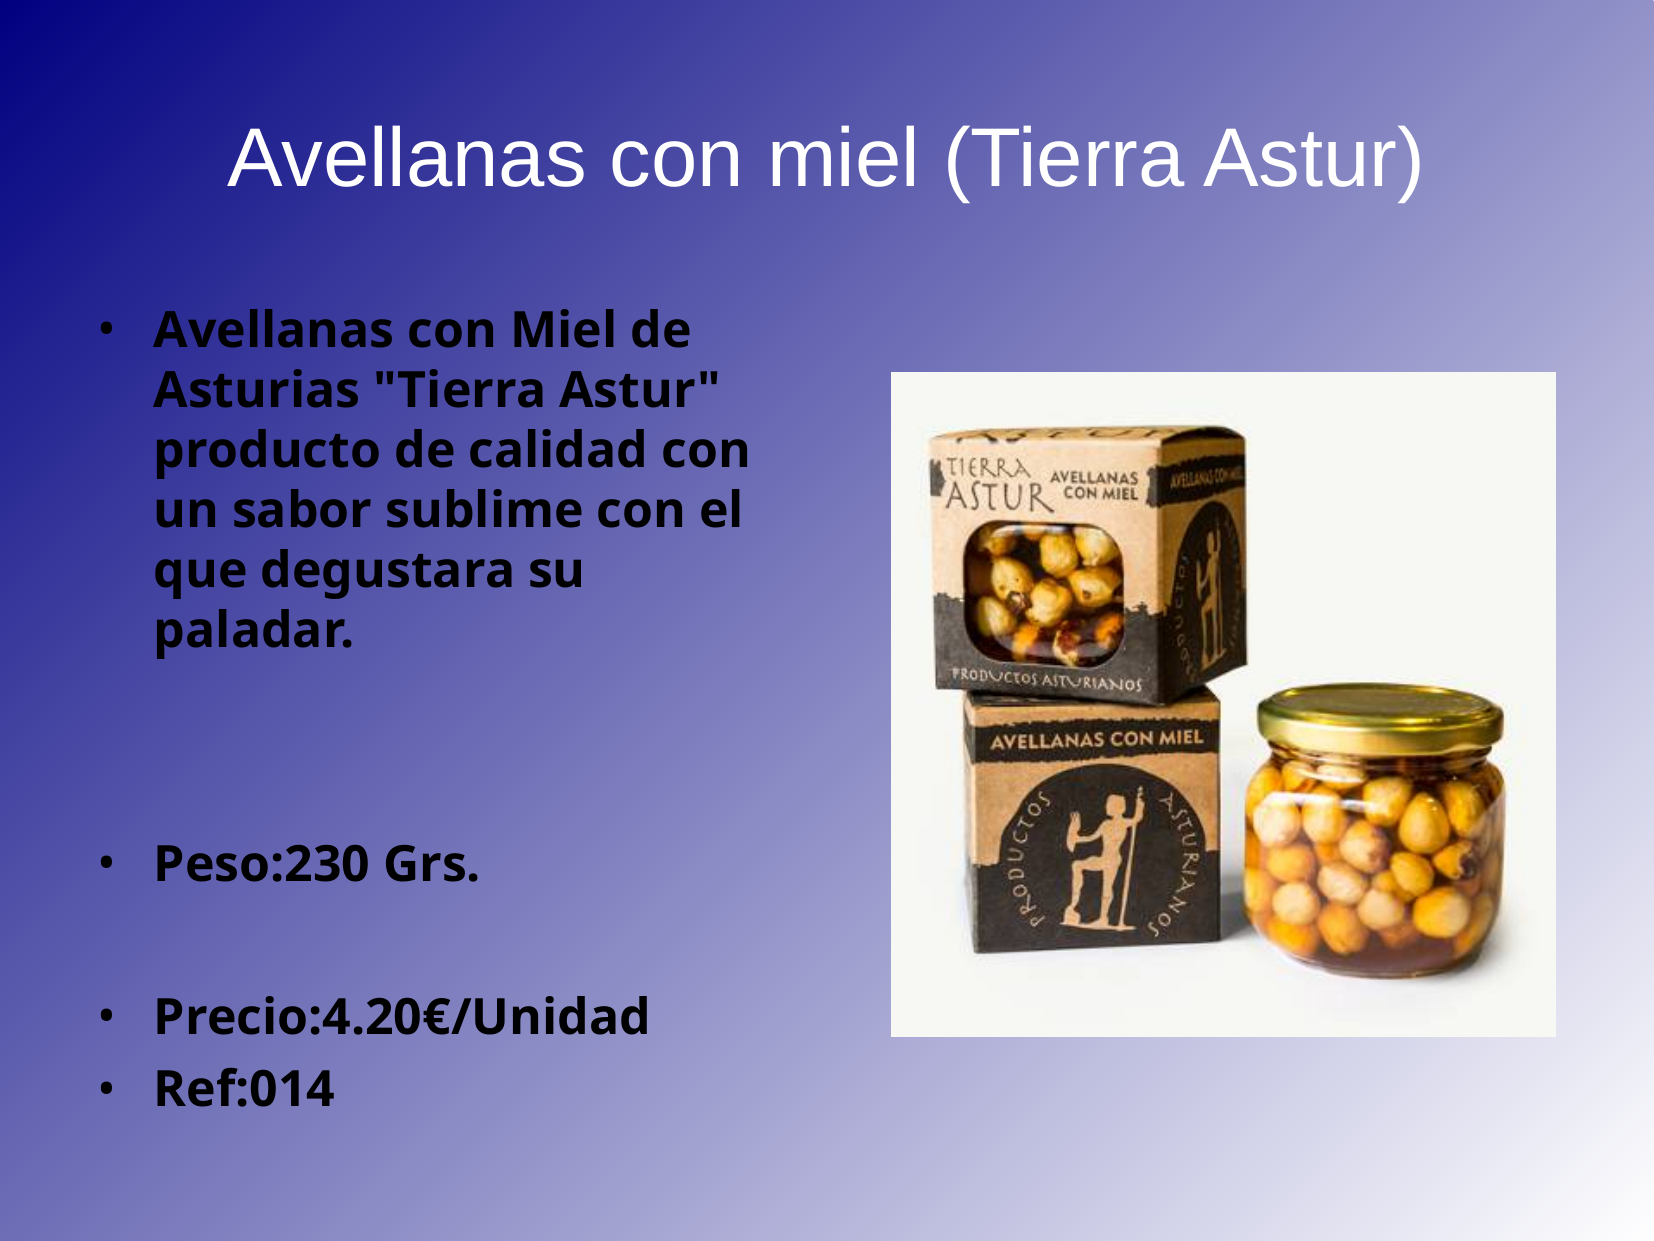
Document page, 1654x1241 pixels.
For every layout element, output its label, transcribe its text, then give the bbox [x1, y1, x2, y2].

list Avellanas con Miel de Asturias "Tierra Astur" producto de calidad con un sabor sublime con el que degustara su paladar. Peso:230 Grs. Precio:4.20€/Unidad Ref:014 [82, 289, 813, 1108]
picture [891, 372, 1556, 1037]
title Avellanas con miel (Tierra Astur) [82, 49, 1571, 257]
